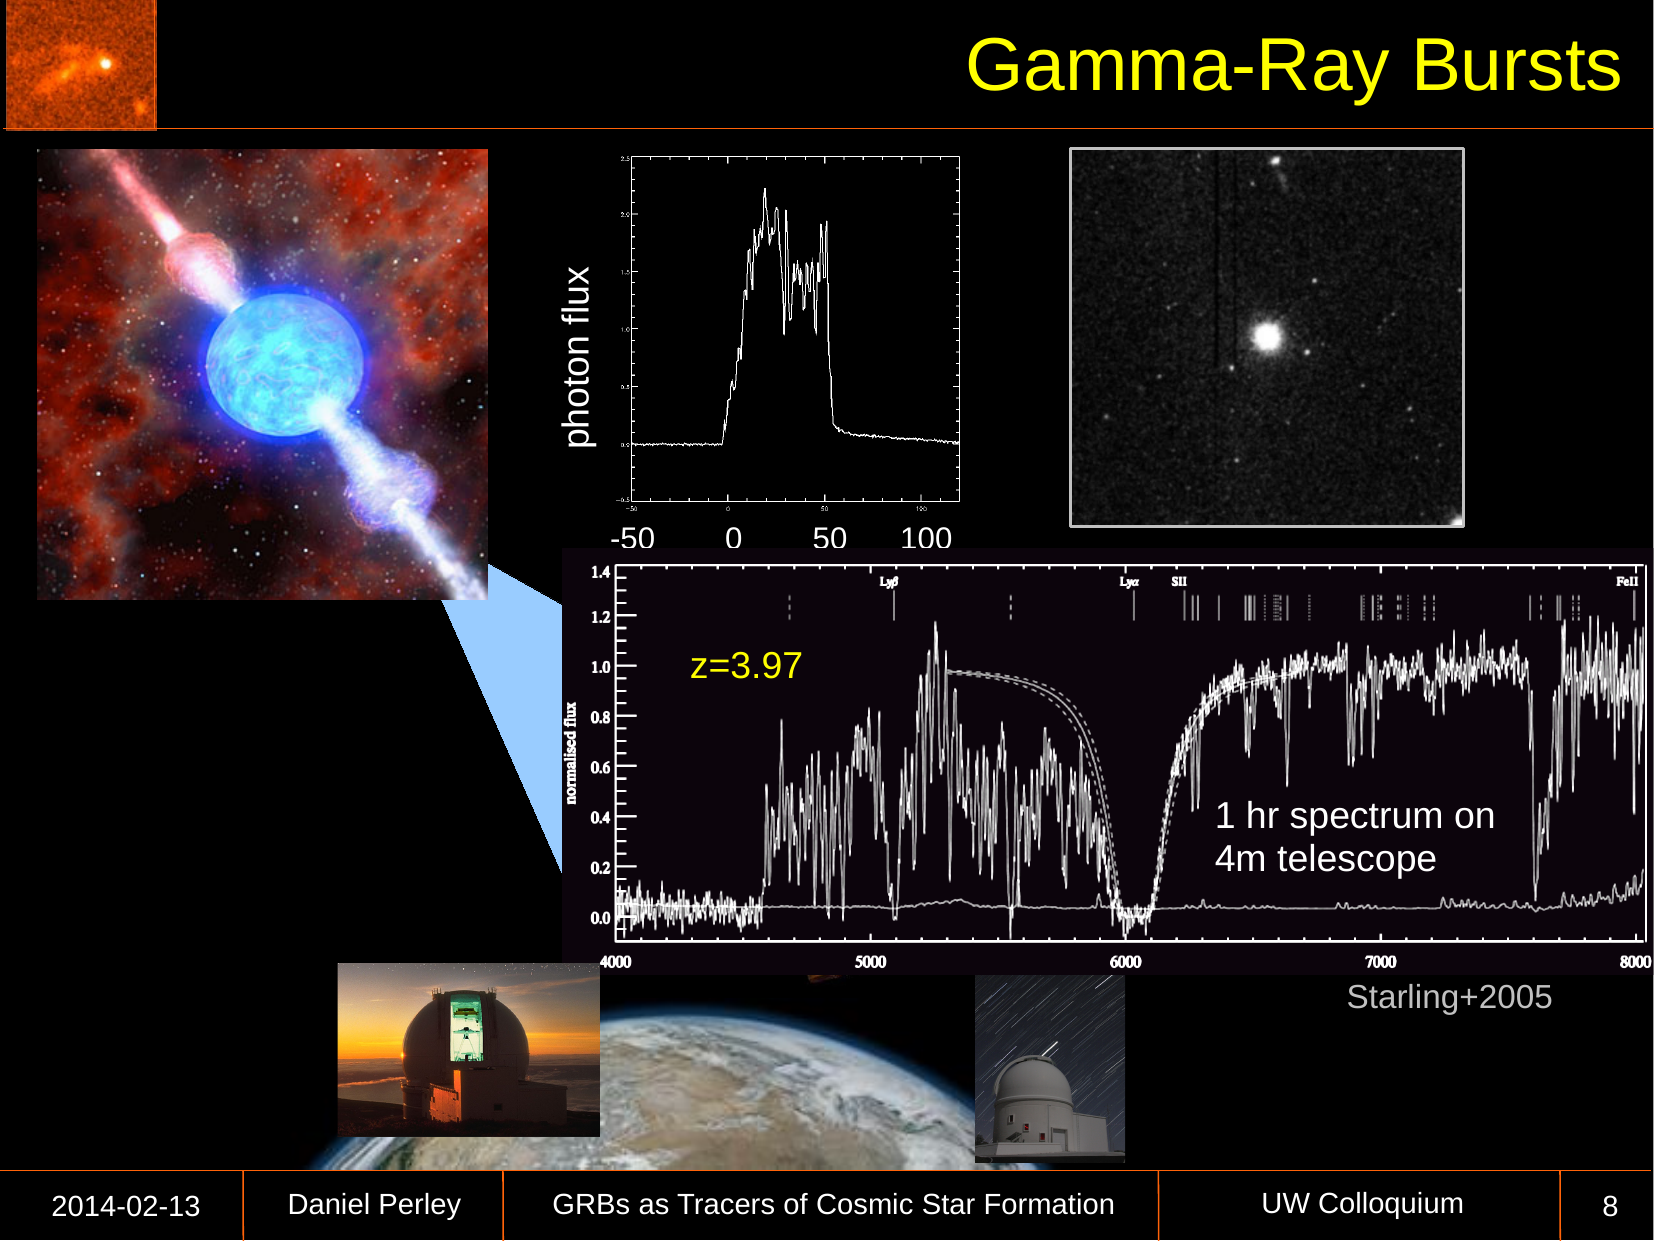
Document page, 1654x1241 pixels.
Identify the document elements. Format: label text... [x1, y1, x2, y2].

picture [7, 0, 154, 128]
picture [1072, 150, 1462, 526]
text_box Starling+2005 [1331, 971, 1632, 1024]
title Gamma-Ray Bursts [594, 21, 1624, 108]
text_box photon flux [547, 189, 604, 528]
text_box 1 hr spectrum on 4m telescope [1200, 787, 1538, 887]
text_box [441, 562, 562, 875]
picture [37, 149, 488, 601]
picture [613, 152, 964, 514]
text_box -50 0 50 100 [595, 512, 1021, 548]
picture [258, 548, 1654, 1170]
text_box z=3.97 [675, 637, 976, 695]
